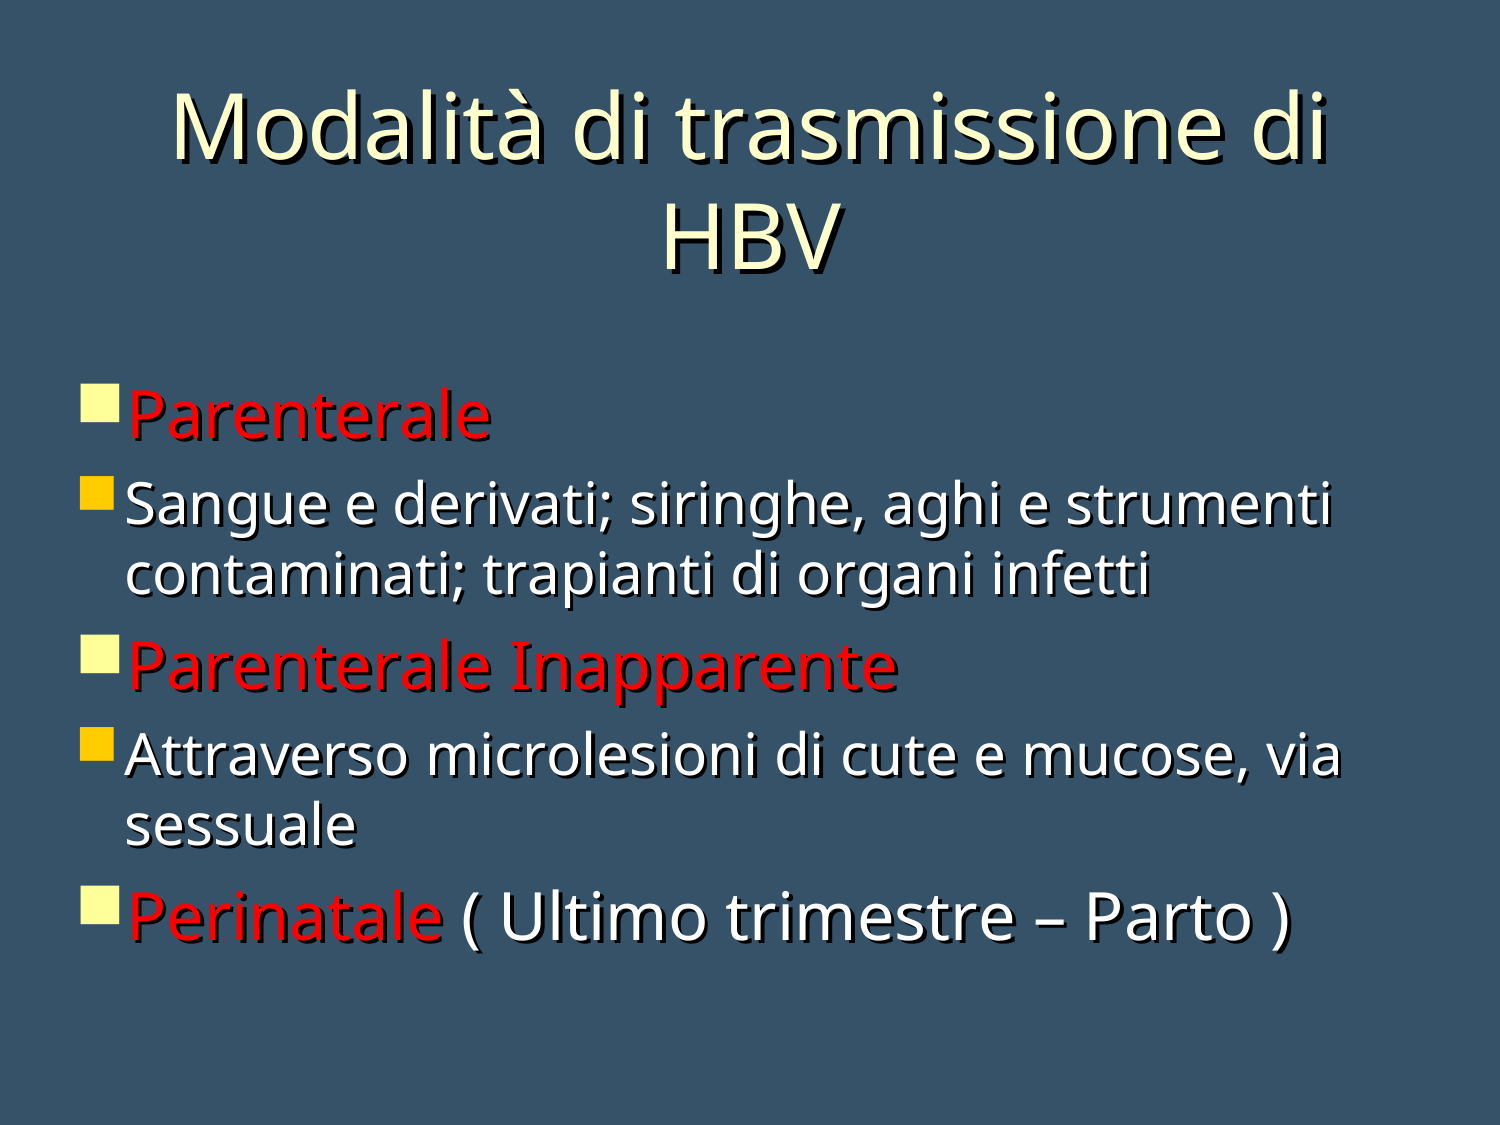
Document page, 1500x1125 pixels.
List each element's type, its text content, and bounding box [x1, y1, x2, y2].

text_box Parenterale Sangue e derivati; siringhe, aghi e strumenti contaminati; trapianti di organi infetti Parenterale Inapparente Attraverso microlesioni di cute e mucose, via sessuale Perinatale ( Ultimo trimestre – Parto ) [75, 324, 1426, 1001]
text_box Modalità di trasmissione di HBV [75, 62, 1426, 288]
